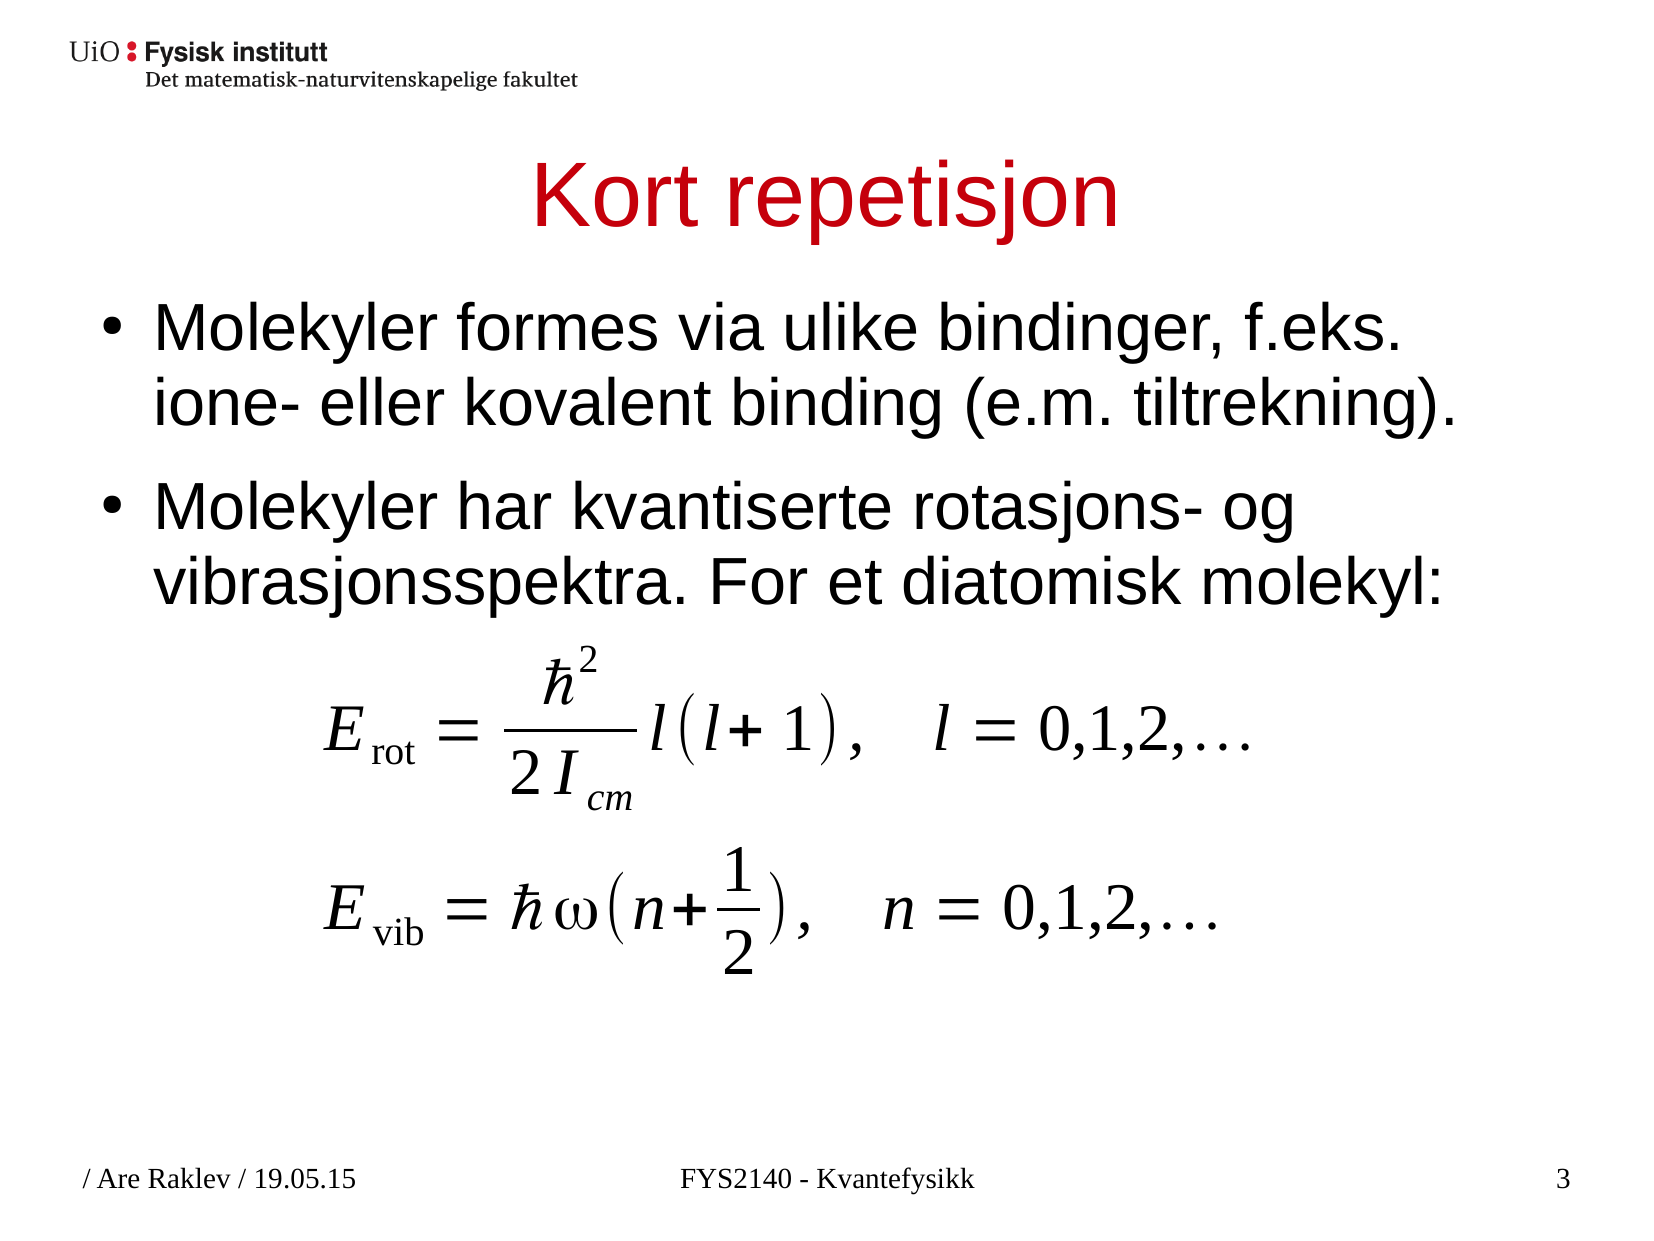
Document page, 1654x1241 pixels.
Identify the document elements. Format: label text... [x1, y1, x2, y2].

chart [313, 831, 1230, 990]
title Kort repetisjon [82, 90, 1571, 298]
chart [313, 636, 1262, 819]
picture [68, 37, 581, 93]
list Molekyler formes via ulike bindinger, f.eks. ione- eller kovalent binding (e.m. tiltrekning). Molekyler har kvantiserte rotasjons- og vibrasjonsspektra. For et diatomisk molekyl: [82, 290, 1538, 1126]
